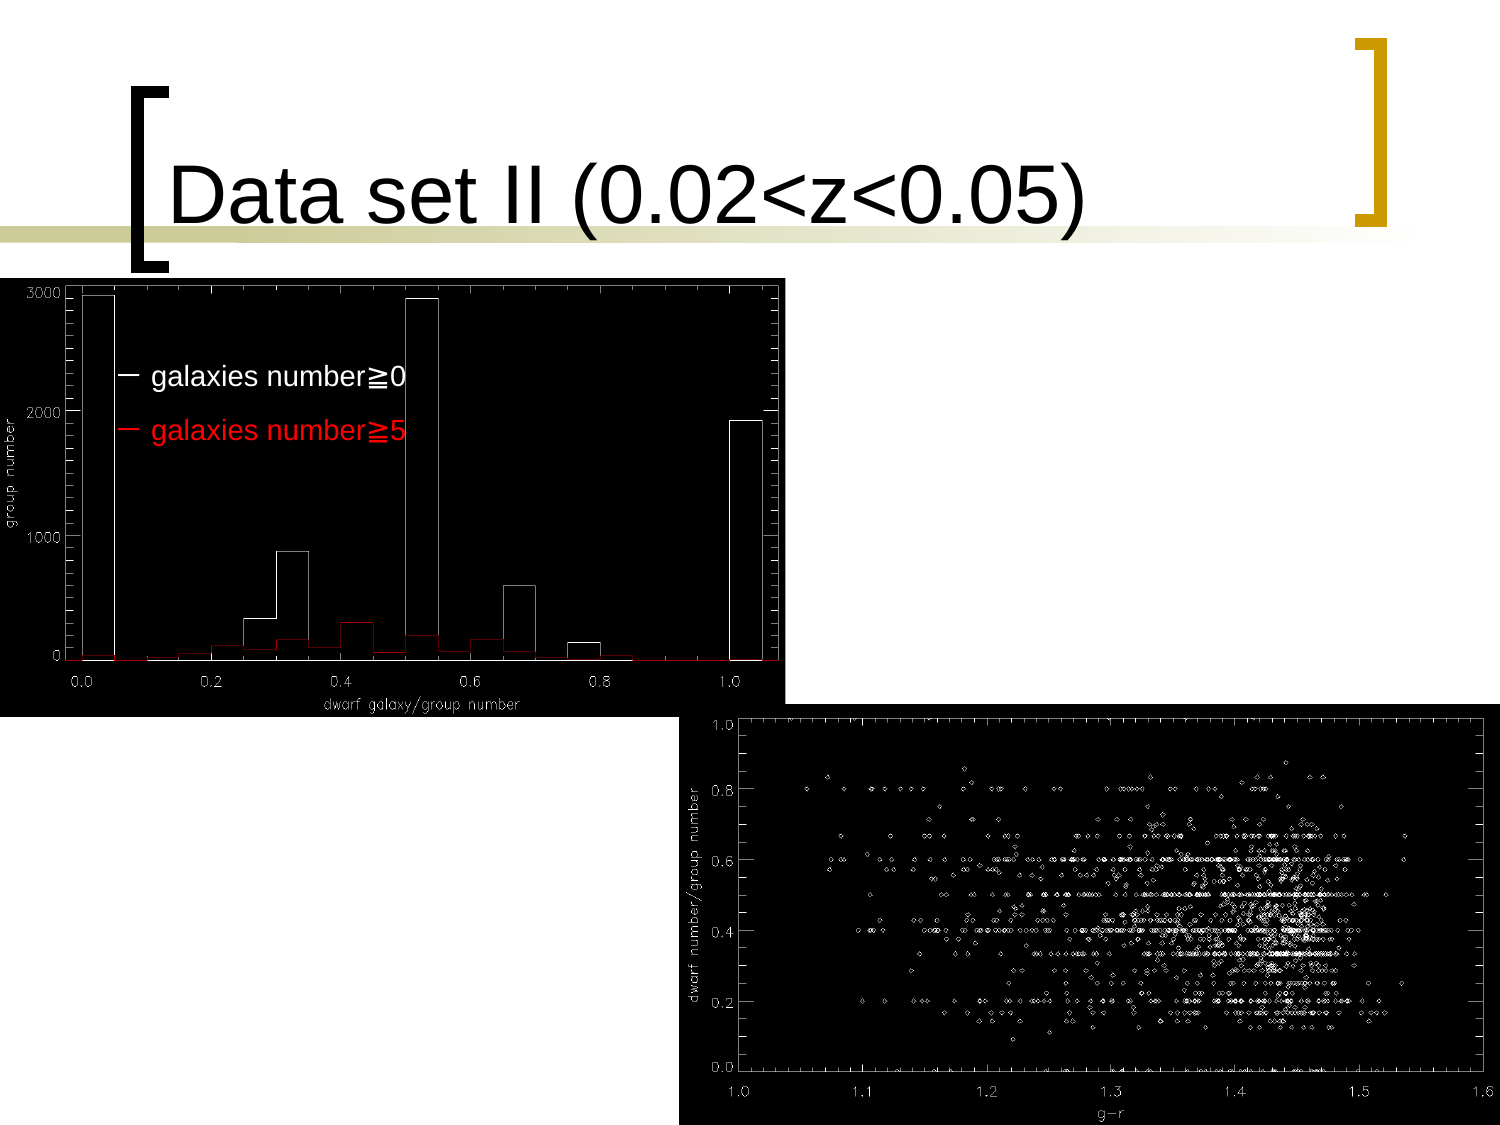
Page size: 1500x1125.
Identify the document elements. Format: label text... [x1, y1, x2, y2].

text_box －galaxies number≧0 －galaxies number≧5 [100, 349, 514, 454]
picture [0, 278, 1500, 1125]
title Data set II (0.02<z<0.05) [152, 15, 1328, 248]
